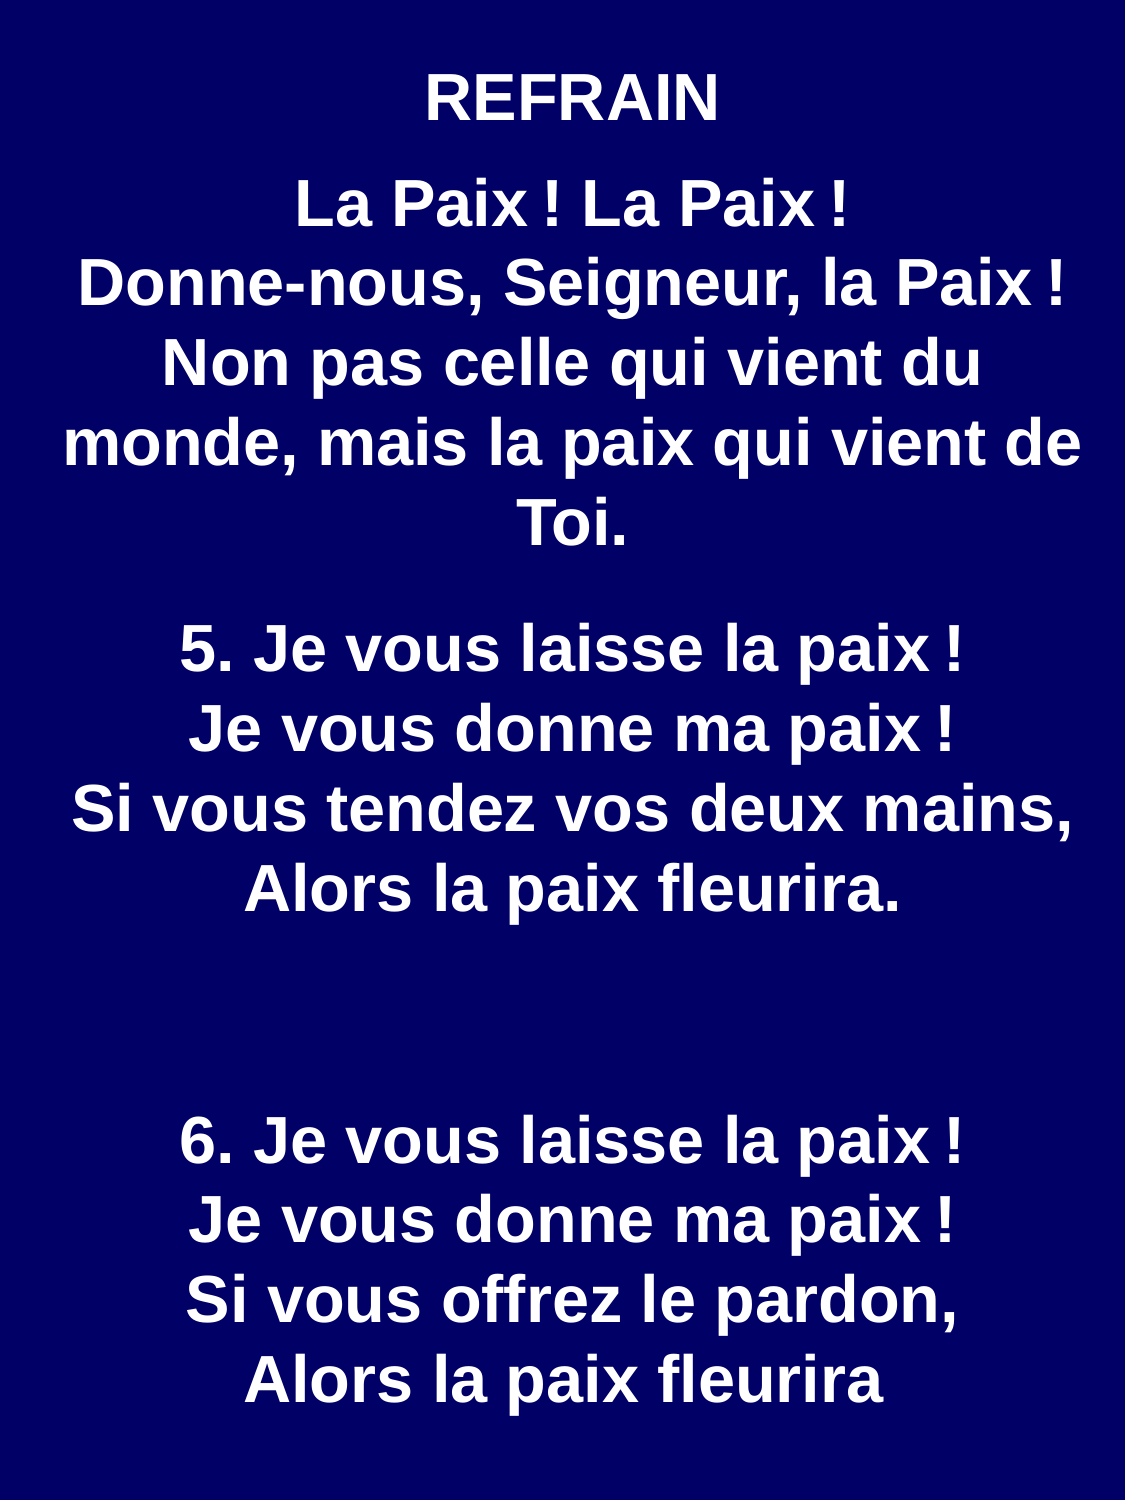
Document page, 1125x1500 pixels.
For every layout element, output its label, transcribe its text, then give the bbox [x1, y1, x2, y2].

text_box REFRAIN La Paix ! La Paix ! Donne-nous, Seigneur, la Paix ! Non pas celle qui vient du monde, mais la paix qui vient de Toi. 5. Je vous laisse la paix ! Je vous donne ma paix ! Si vous tendez vos deux mains, Alors la paix fleurira. 6. Je vous laisse la paix ! Je vous donne ma paix ! Si vous offrez le pardon, Alors la paix fleurira [23, 46, 1123, 1424]
